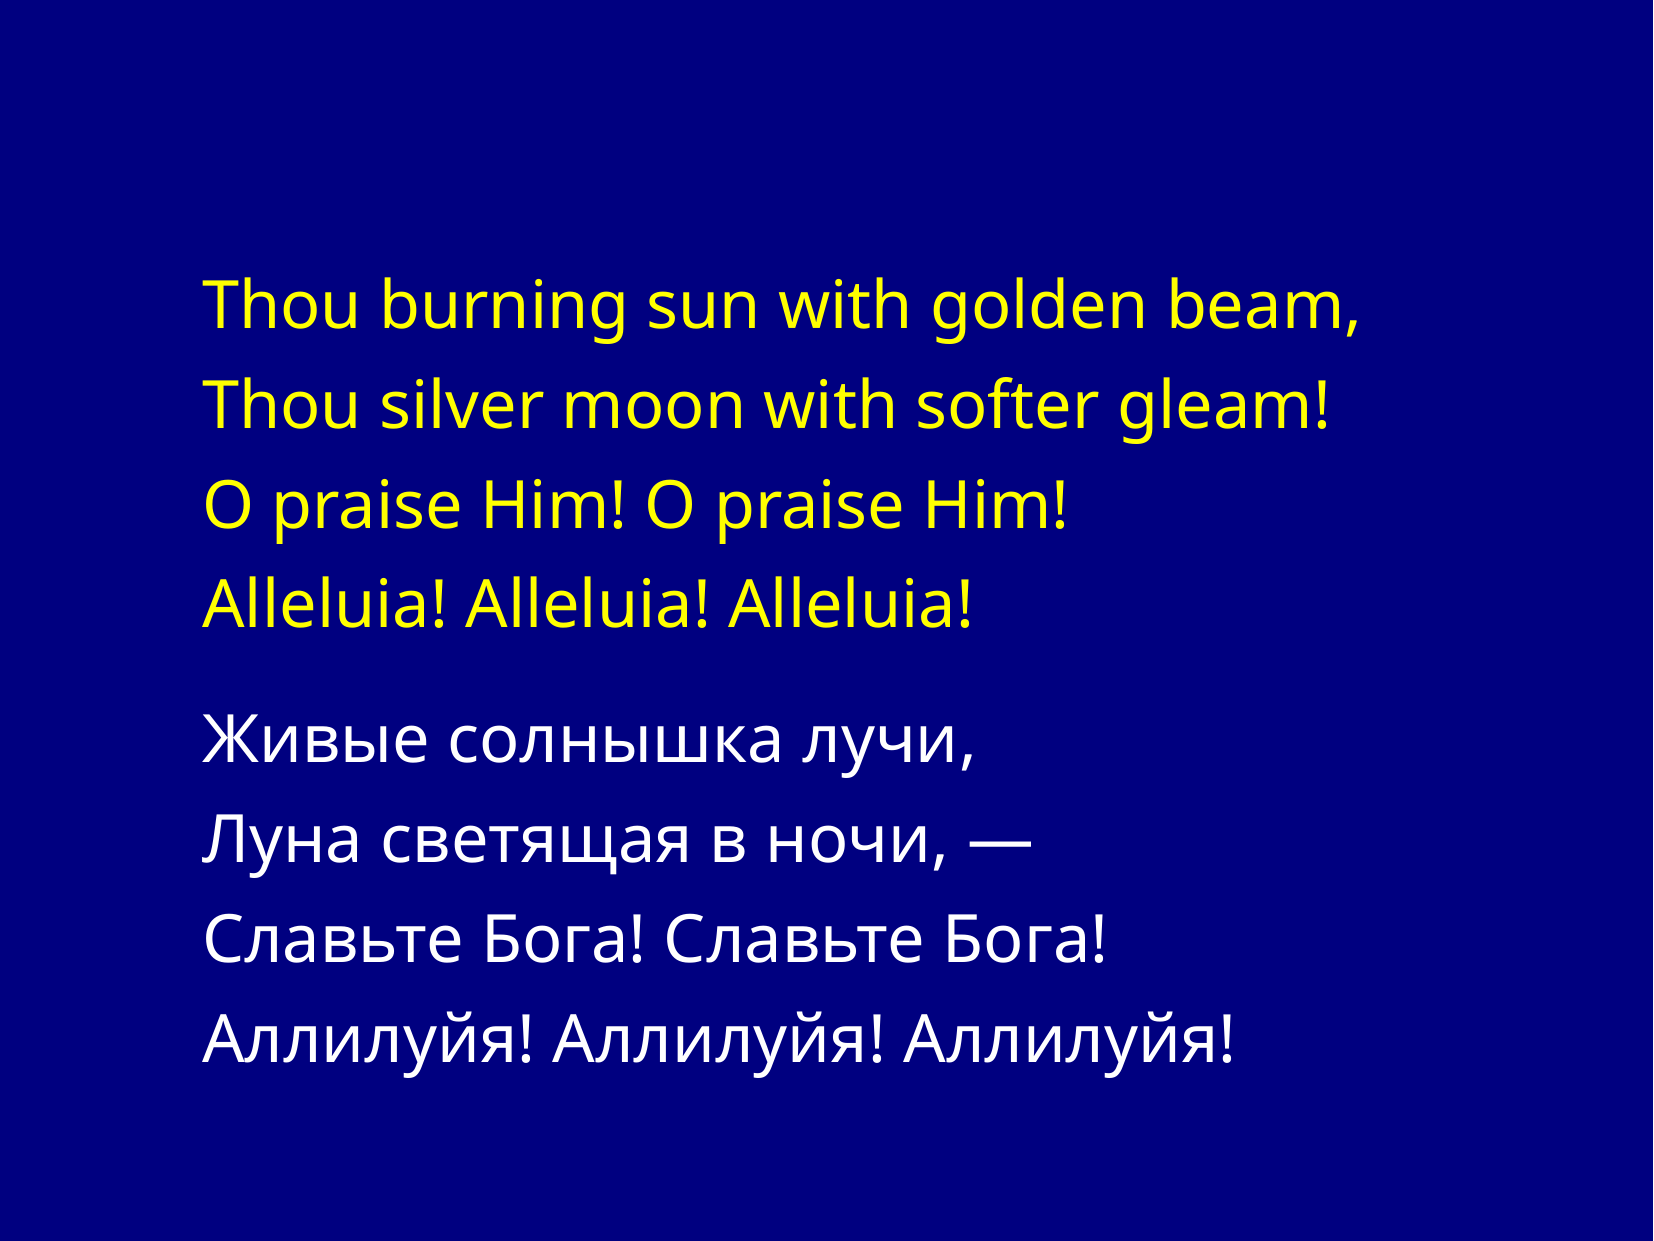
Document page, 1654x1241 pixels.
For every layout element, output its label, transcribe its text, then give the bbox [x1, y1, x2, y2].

text_box Живые солнышка лучи, Луна светящая в ночи, ― Славьте Бога! Славьте Бога! Аллилуйя! Аллилуйя! Аллилуйя! [75, 675, 1576, 1163]
text_box Thou burning sun with golden beam, Thou silver moon with softer gleam! O praise Him! O praise Him! Alleluia! Alleluia! Alleluia! [75, 150, 1576, 638]
